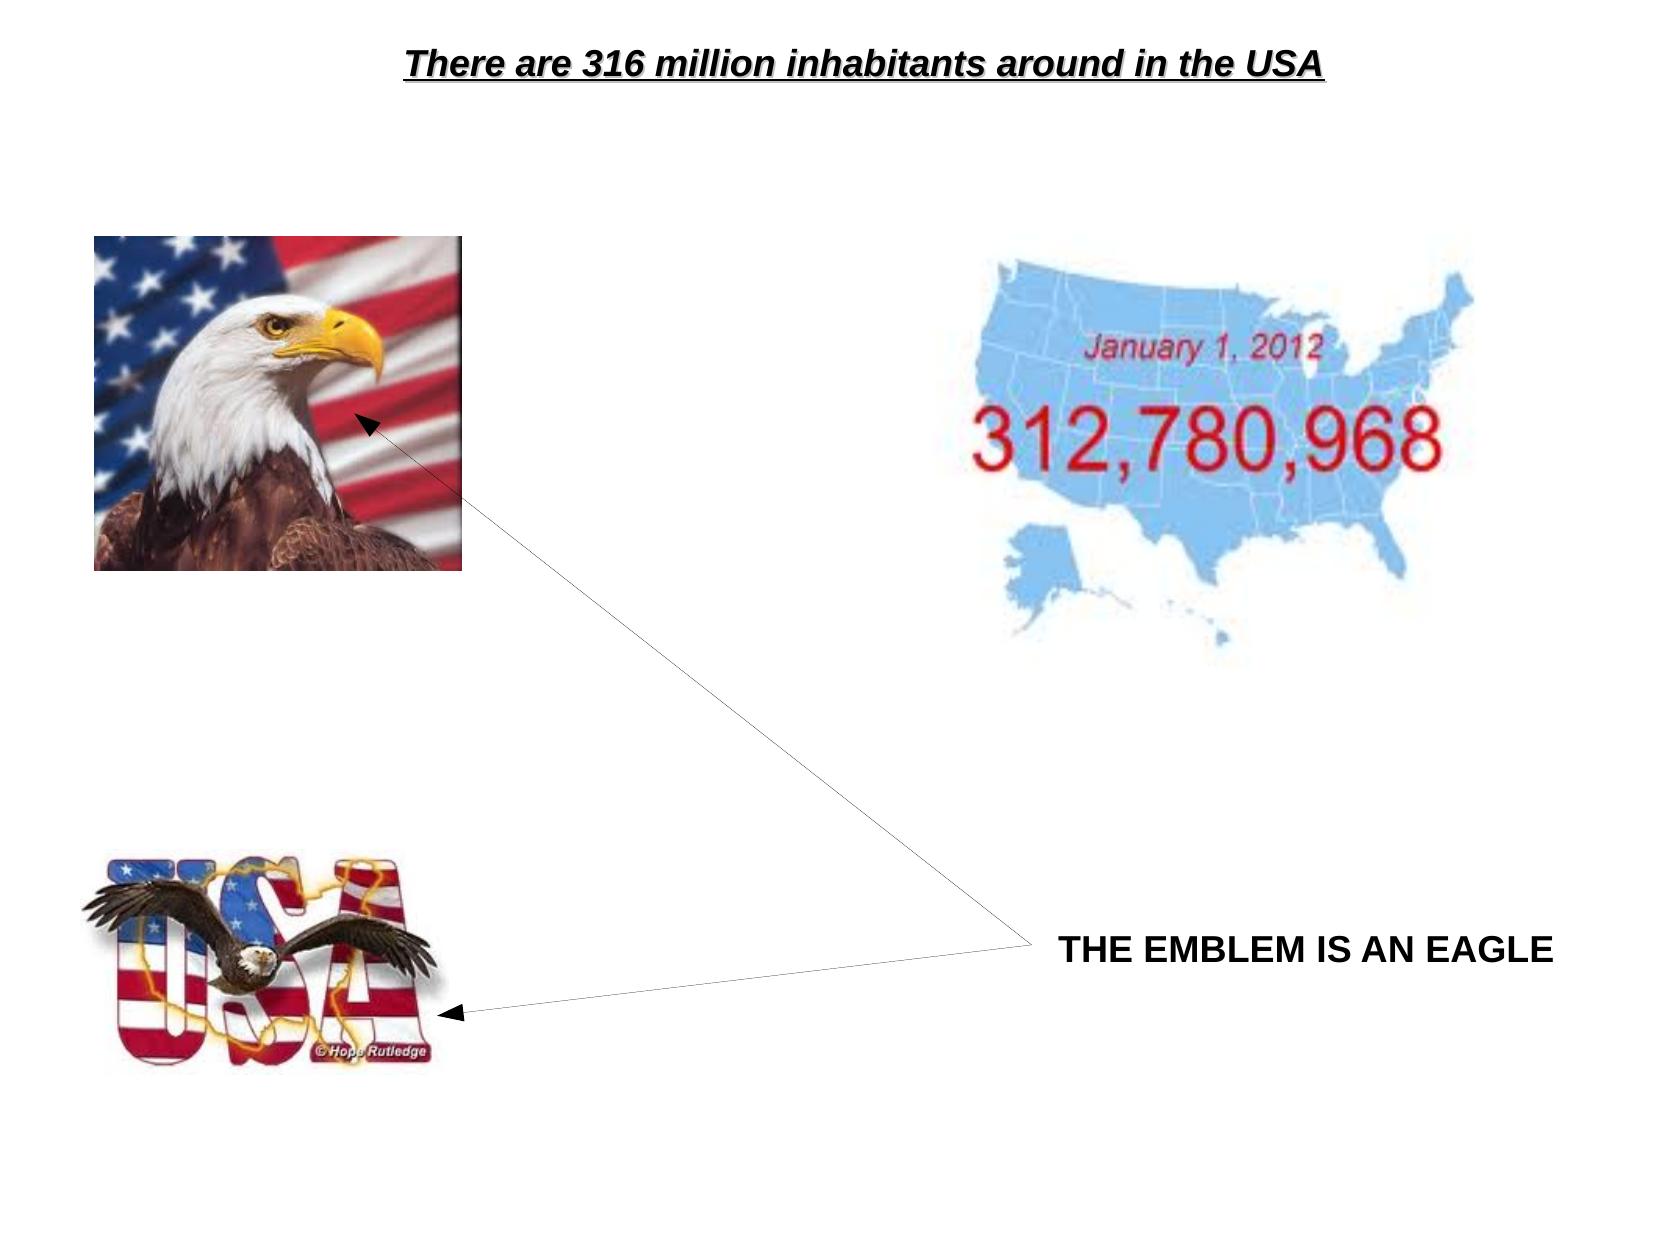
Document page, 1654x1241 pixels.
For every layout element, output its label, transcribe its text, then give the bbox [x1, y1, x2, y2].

text_box There are 316 million inhabitants around in the USA [0, 35, 1654, 154]
picture [80, 849, 449, 1075]
picture [94, 236, 462, 571]
picture [803, 188, 1595, 721]
text_box THE EMBLEM IS AN EAGLE [1043, 921, 1568, 980]
